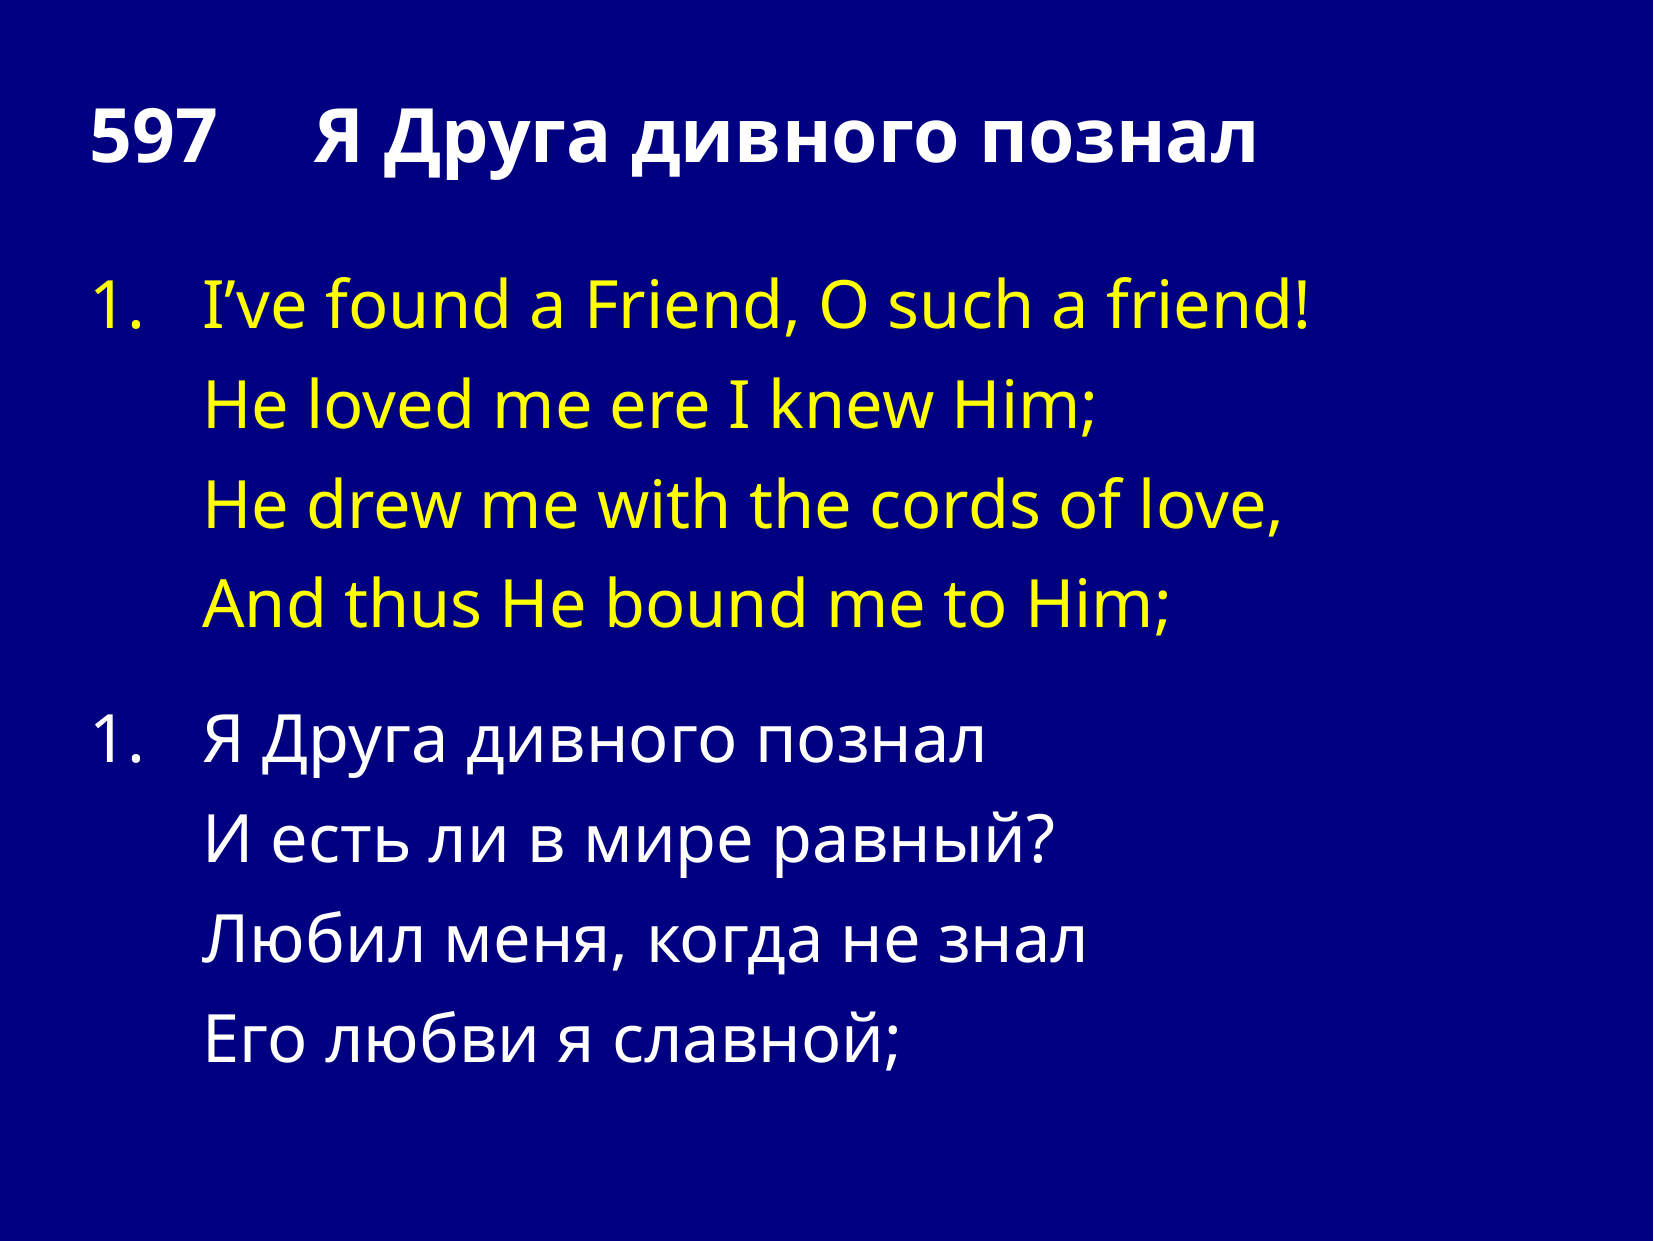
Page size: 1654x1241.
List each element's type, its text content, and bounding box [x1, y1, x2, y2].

text_box 597 Я Друга дивного познал [75, 75, 1576, 188]
text_box 1. Я Друга дивного познал И есть ли в мире равный? Любил меня, когда не знал Его любви я славной; [75, 675, 1576, 1163]
text_box 1. I’ve found a Friend, O such a friend! He loved me ere I knew Him; He drew me with the cords of love, And thus He bound me to Him; [75, 188, 1576, 638]
